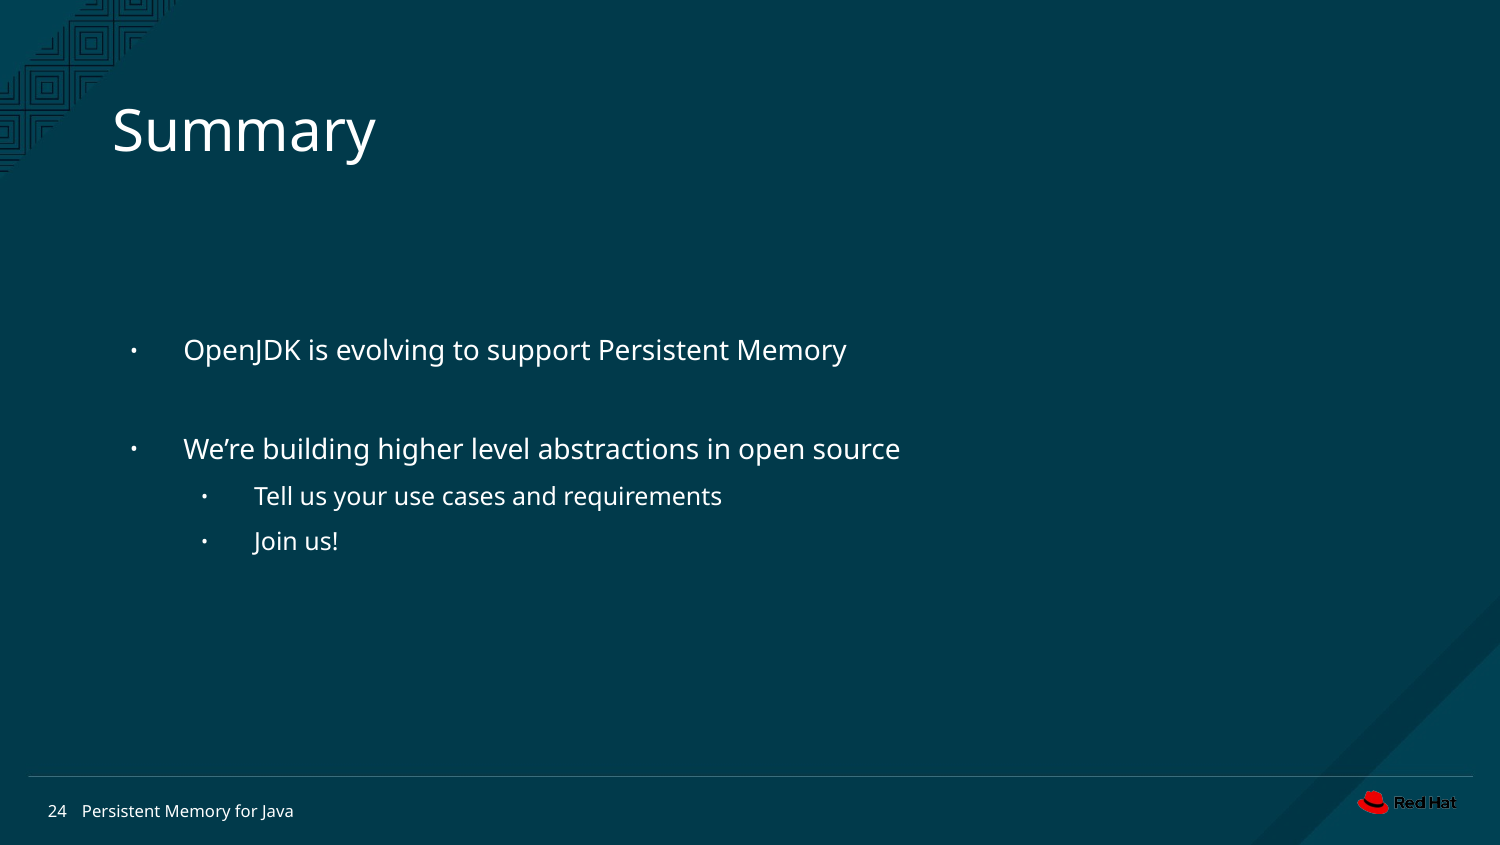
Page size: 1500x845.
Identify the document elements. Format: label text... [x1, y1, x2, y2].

picture [1451, 797, 1455, 808]
picture [1358, 791, 1388, 813]
picture [1406, 800, 1413, 808]
list OpenJDK is evolving to support Persistent Memory We’re building higher level abstractions in open source Tell us your use cases and requirements Join us! [112, 281, 1388, 772]
picture [99, 38, 103, 49]
title Summary [112, 0, 1388, 169]
picture [1430, 797, 1449, 808]
picture [1395, 797, 1404, 808]
picture [1416, 797, 1425, 808]
